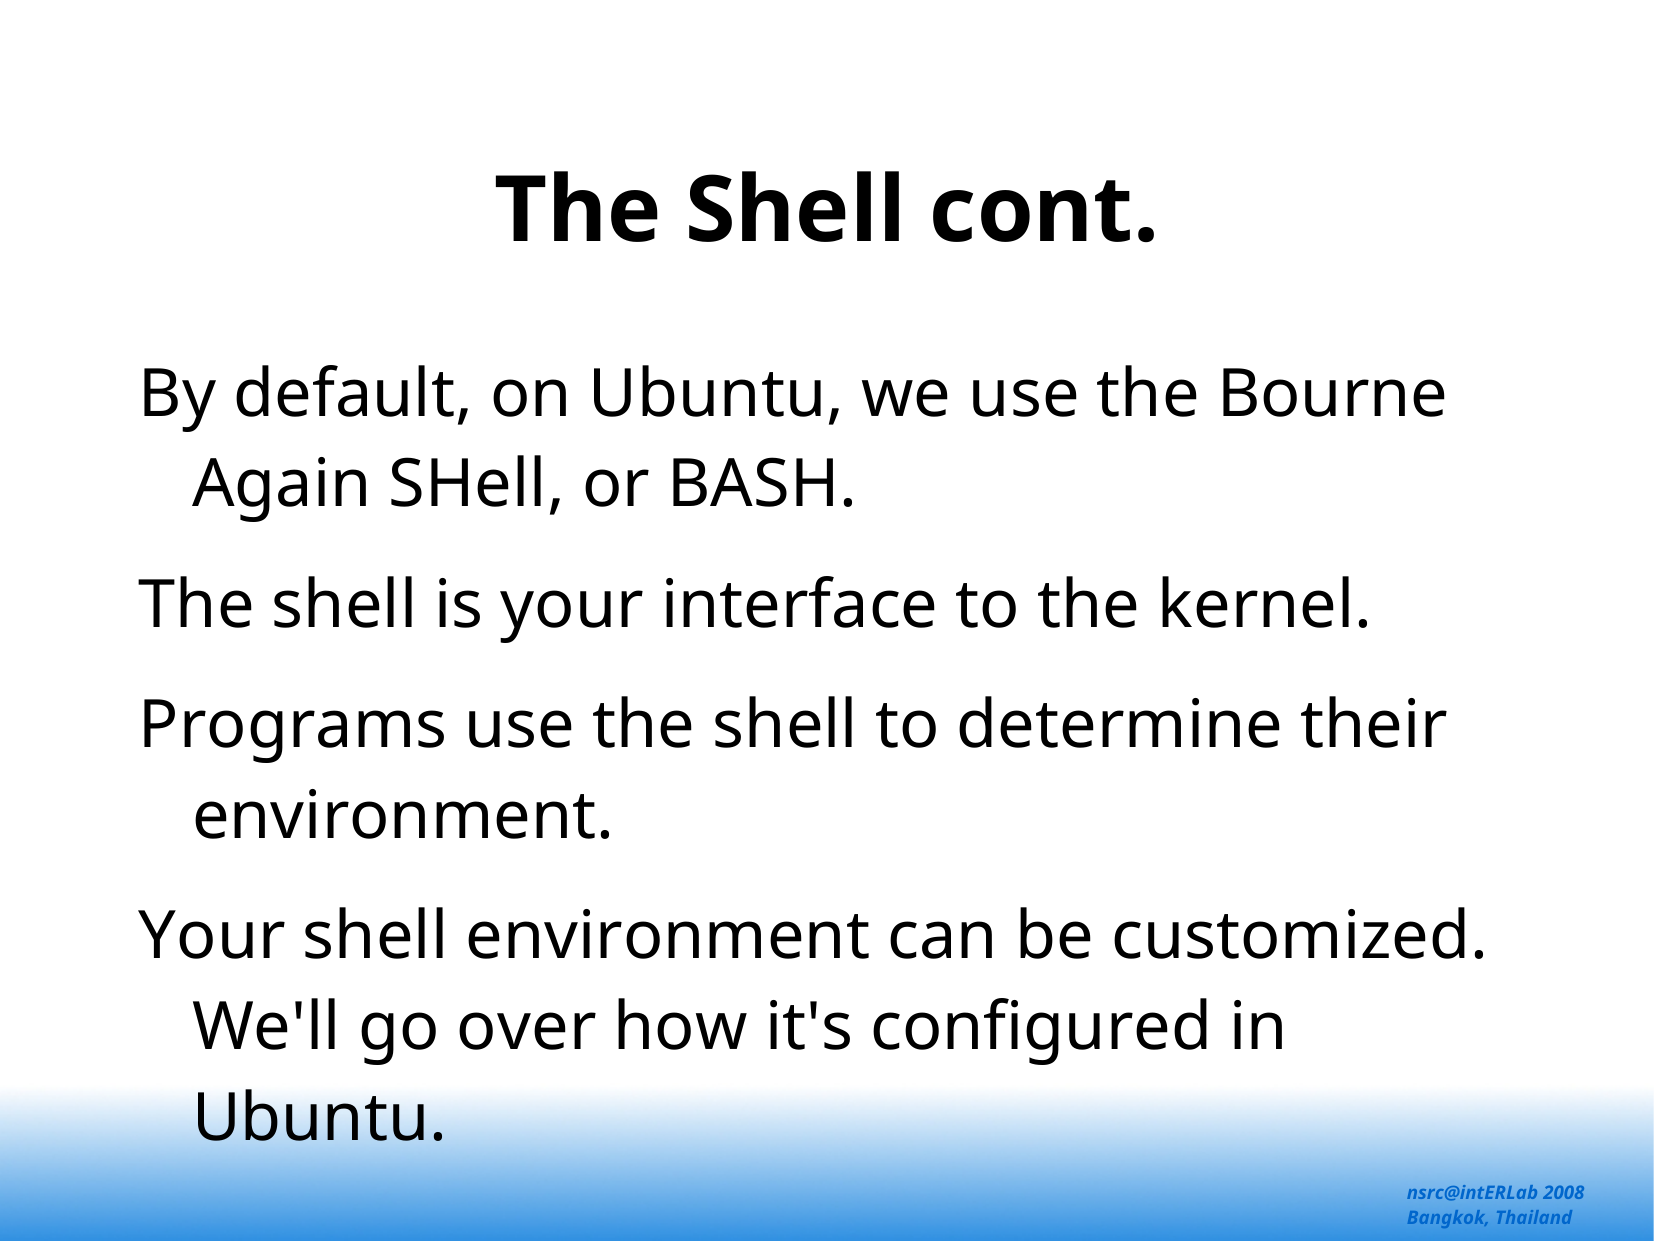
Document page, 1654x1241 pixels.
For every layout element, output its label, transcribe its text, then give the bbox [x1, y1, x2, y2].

title The Shell cont. [121, 102, 1534, 310]
picture [399, 1127, 417, 1136]
picture [252, 1127, 271, 1136]
picture [204, 1127, 228, 1135]
picture [0, 1083, 1654, 1241]
list By default, on Ubuntu, we use the Bourne Again SHell, or BASH. The shell is your interface to the kernel. Programs use the shell to determine their environment. Your shell environment can be customized. We'll go over how it's configured in Ubuntu. [121, 344, 1534, 1127]
picture [292, 1127, 310, 1136]
